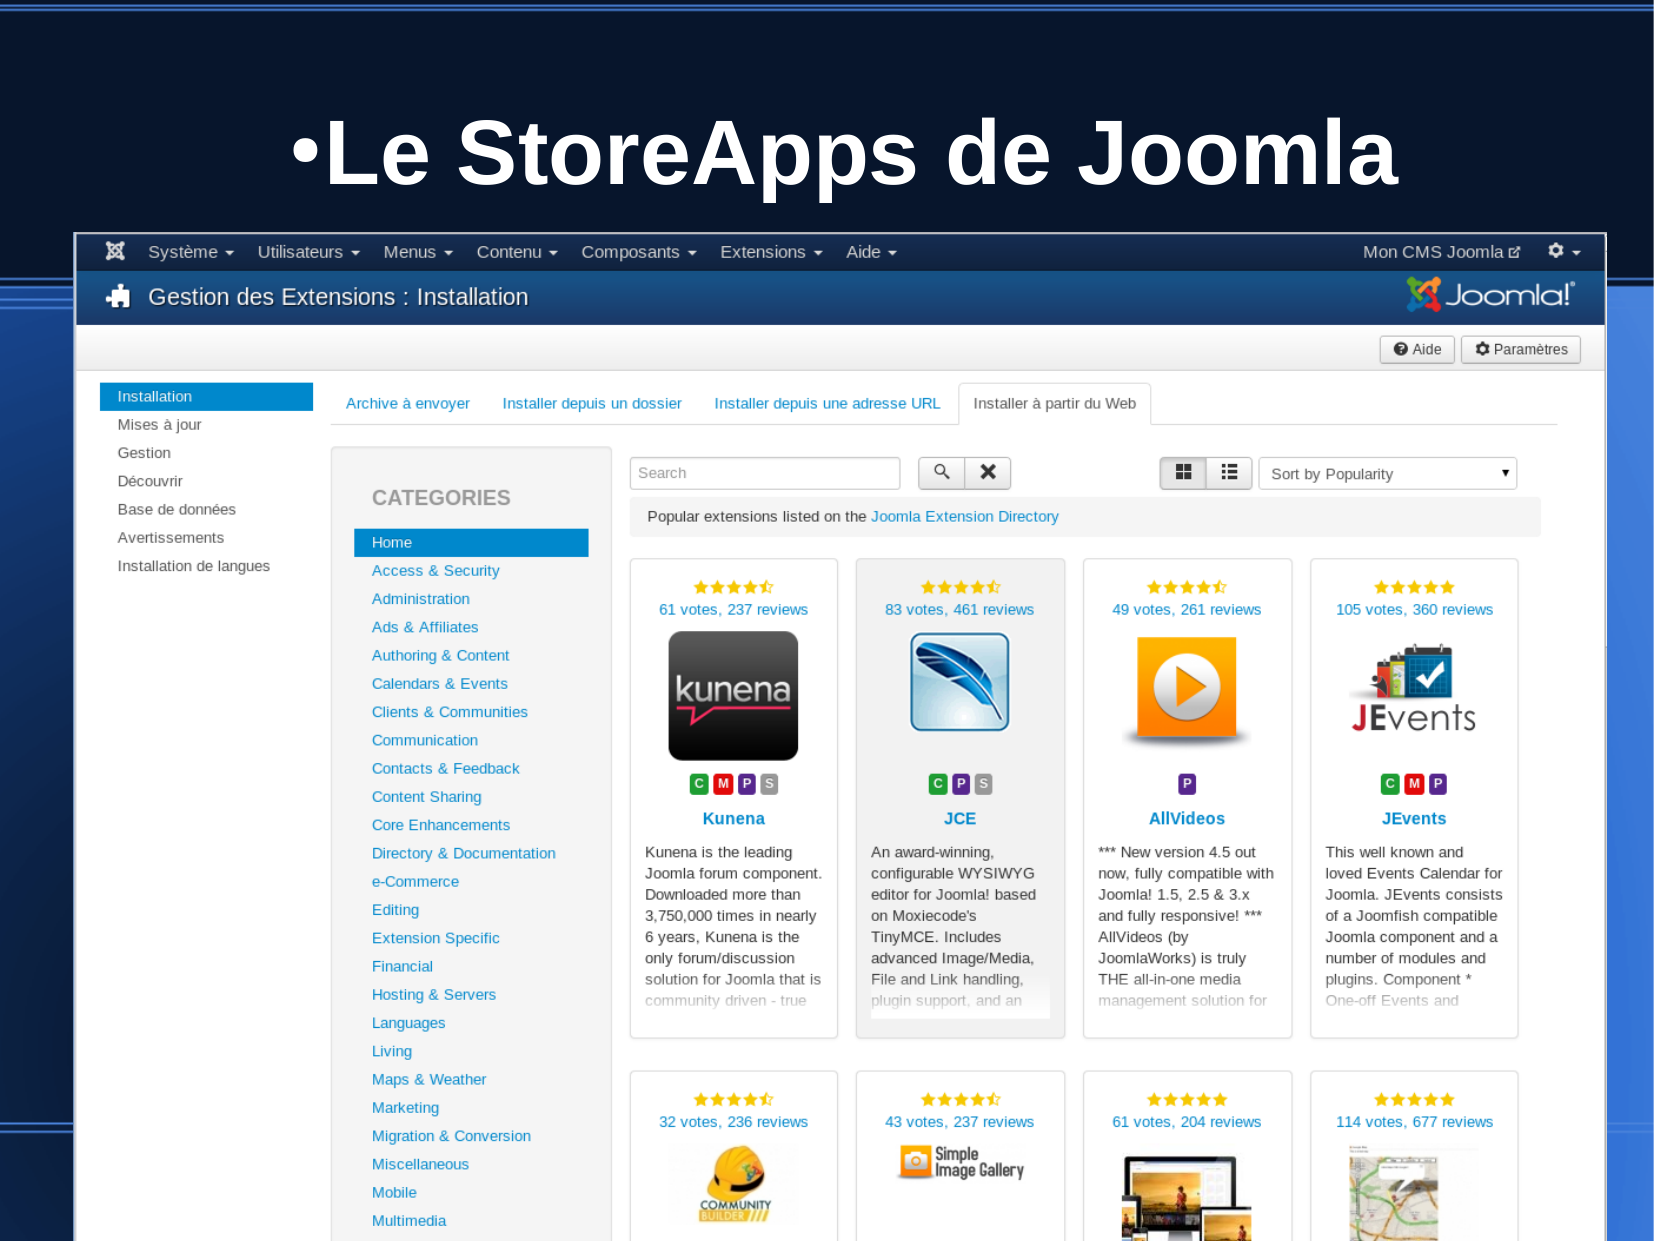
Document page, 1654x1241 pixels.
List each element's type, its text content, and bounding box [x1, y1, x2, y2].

picture [0, 0, 1654, 1241]
title Le StoreApps de Joomla [82, 49, 1571, 232]
